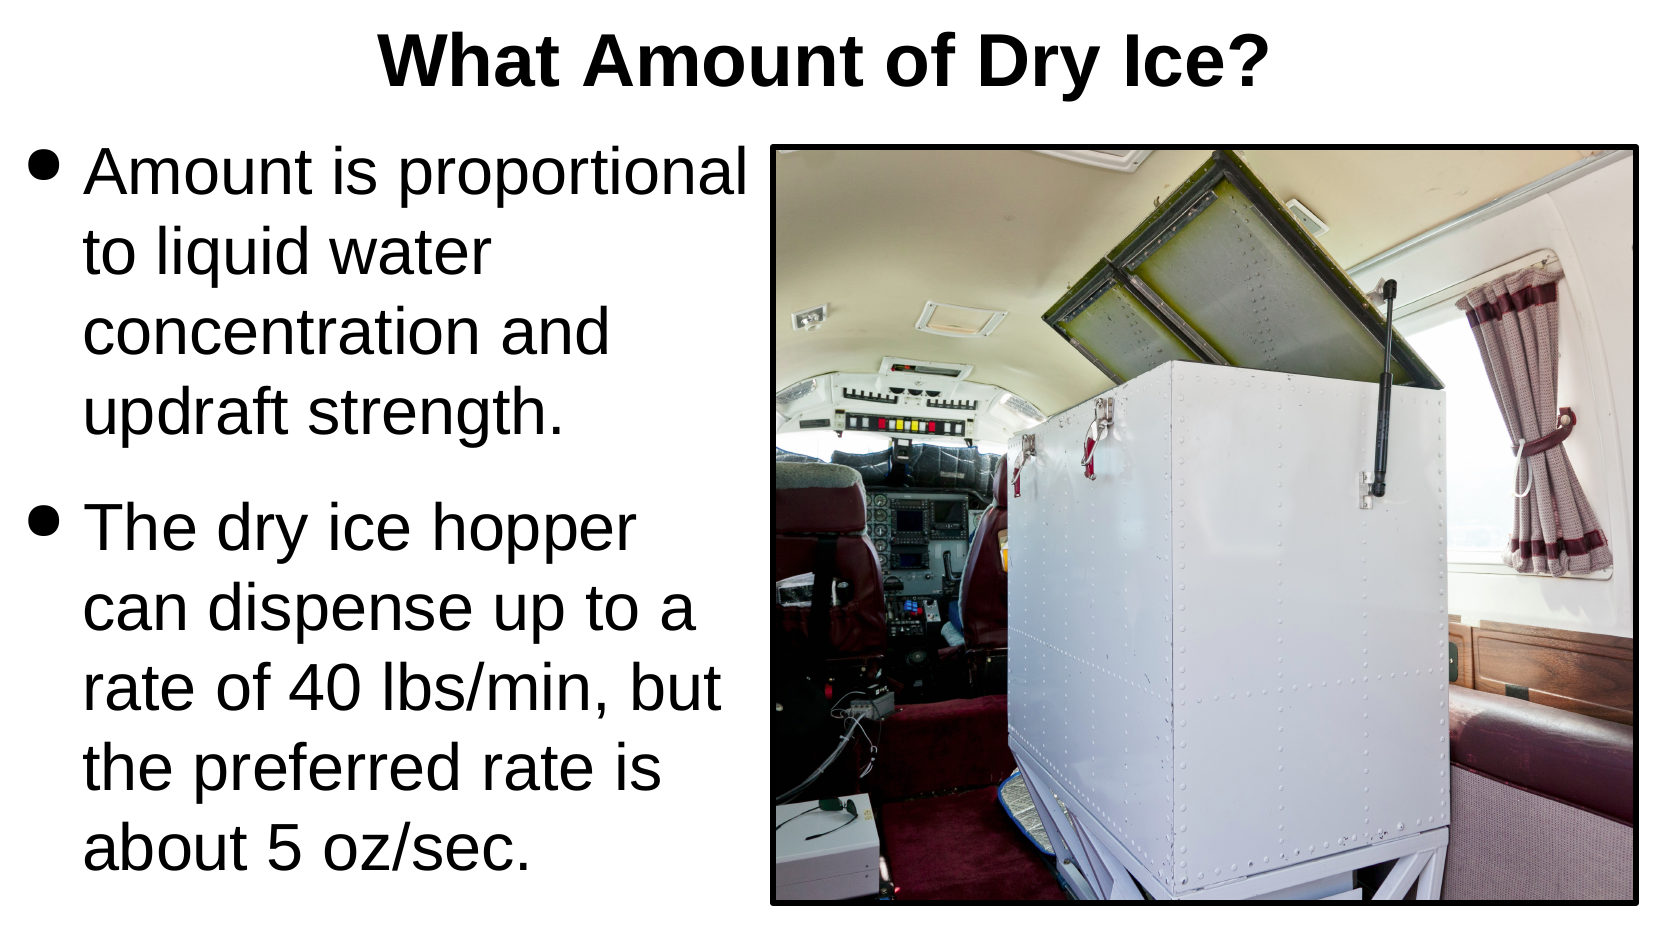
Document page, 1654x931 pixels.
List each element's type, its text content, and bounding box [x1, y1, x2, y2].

text_box Amount is proportional to liquid water concentration and updraft strength. The dry ice hopper can dispense up to a rate of 40 lbs/min, but the preferred rate is about 5 oz/sec. [7, 120, 776, 891]
picture [775, 150, 1634, 901]
title What Amount of Dry Ice? [0, 5, 1654, 107]
